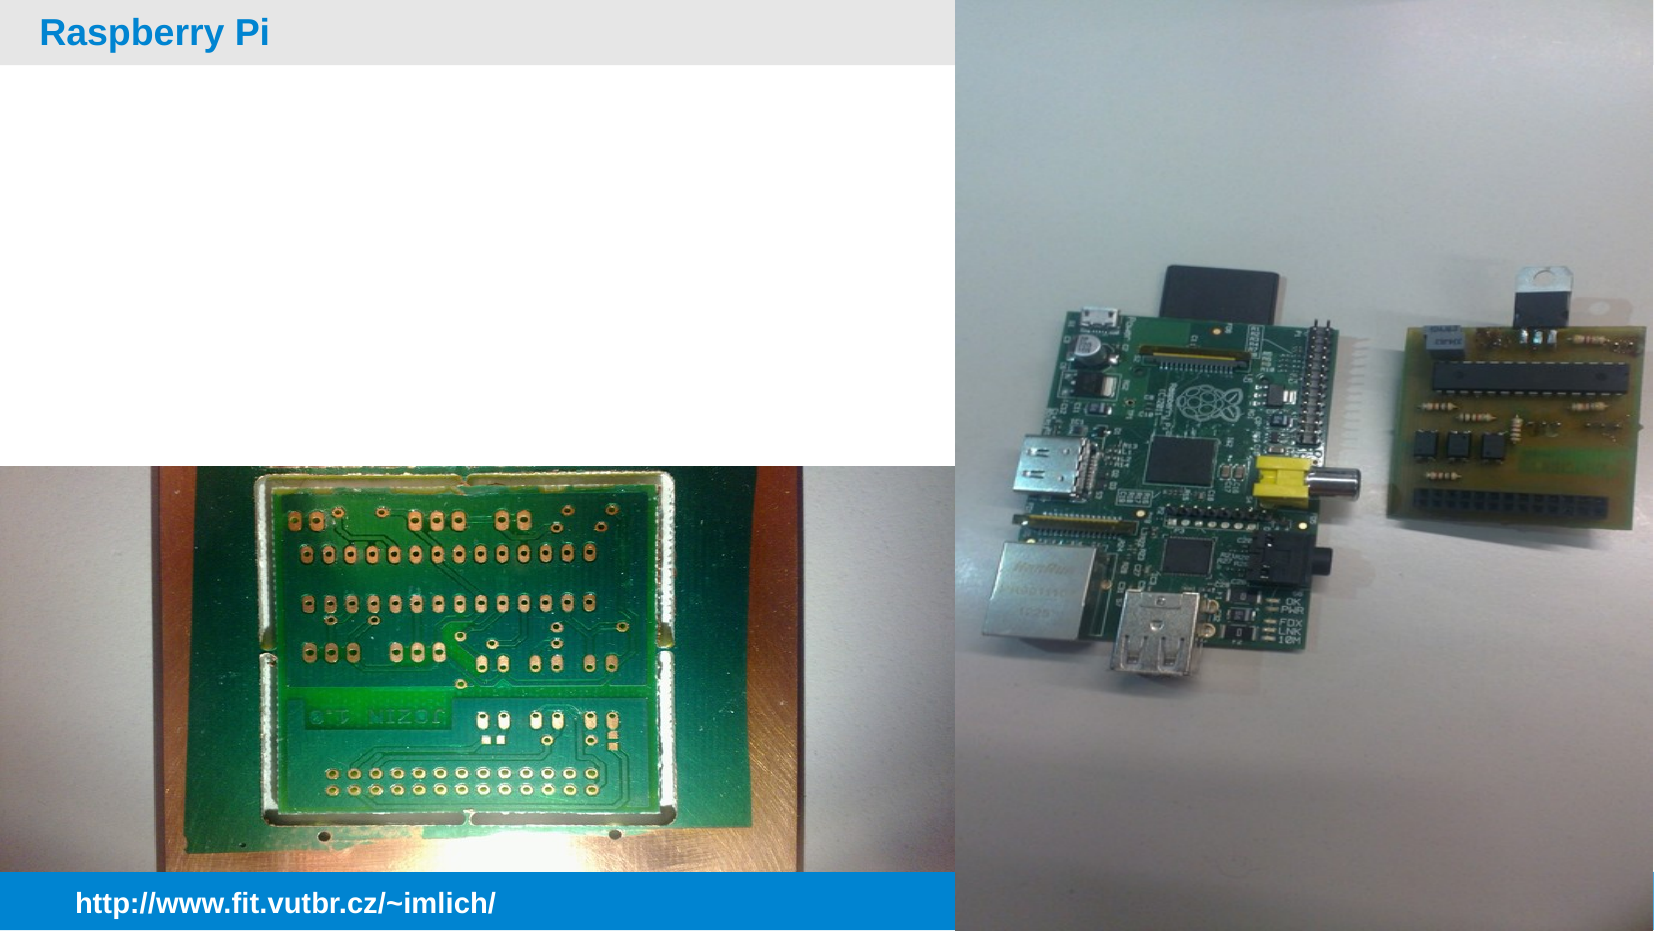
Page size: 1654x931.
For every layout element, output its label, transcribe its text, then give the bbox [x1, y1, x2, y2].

title Raspberry Pi [39, 4, 955, 61]
picture [0, 0, 1653, 931]
